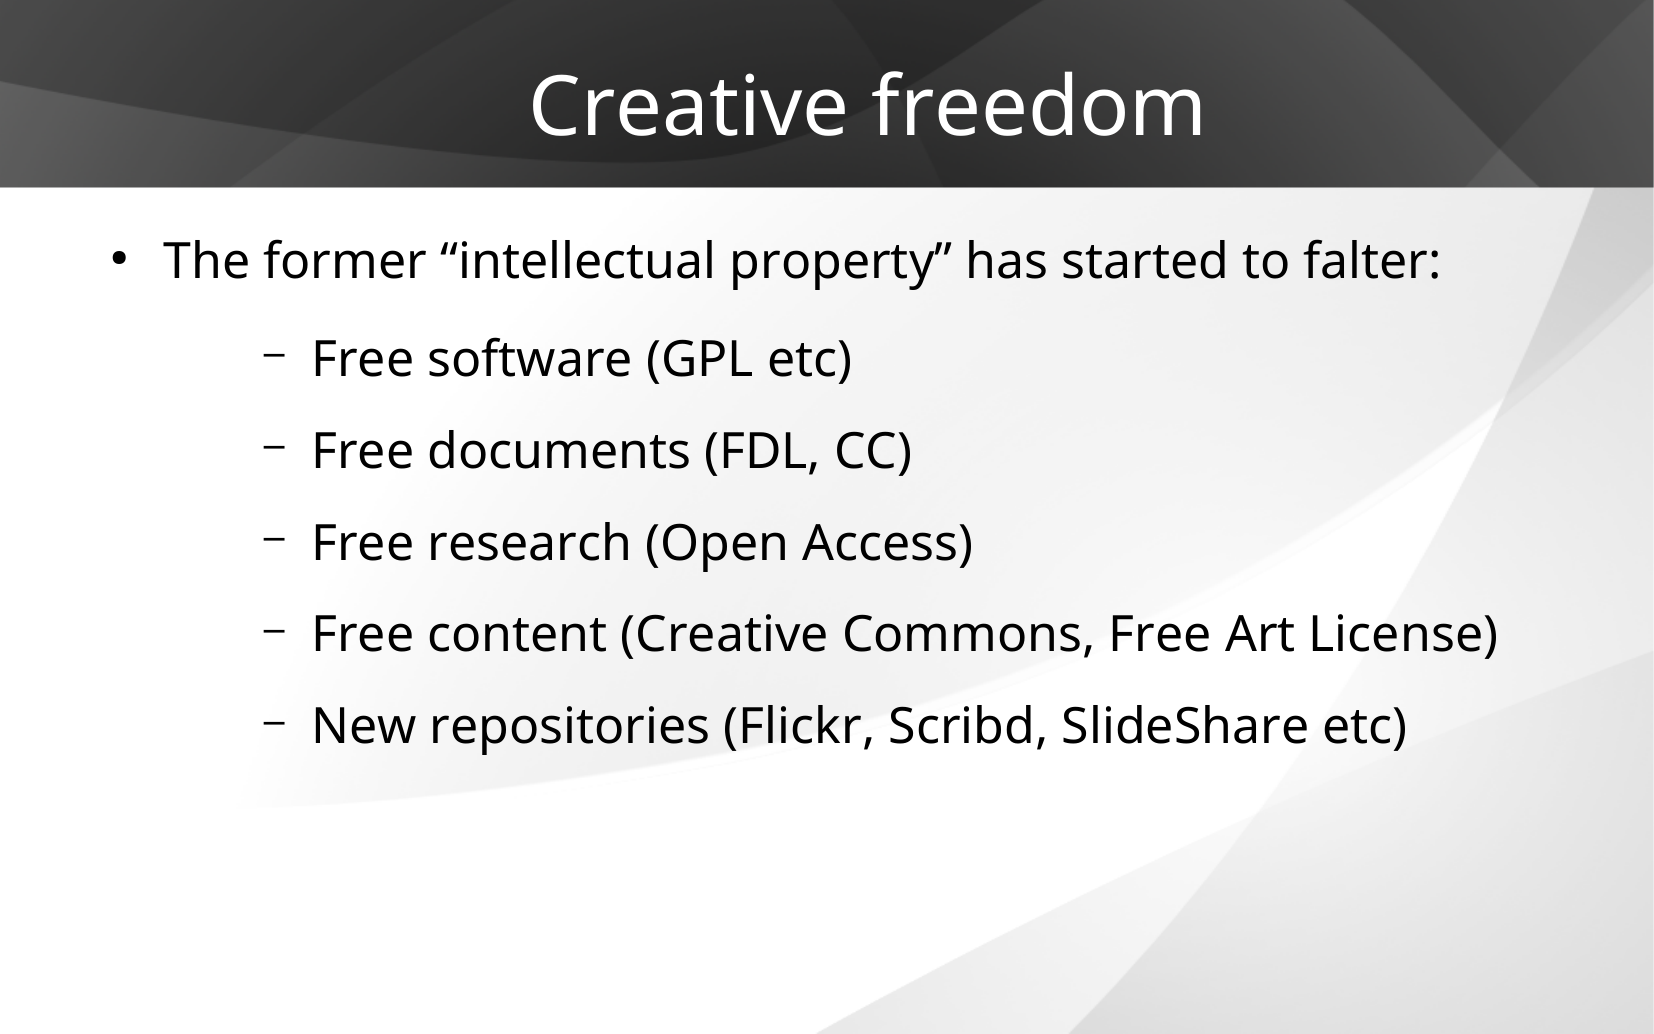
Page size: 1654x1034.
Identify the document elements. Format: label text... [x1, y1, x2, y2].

title Creative freedom [124, 0, 1613, 208]
picture [0, 0, 1654, 1034]
list The former “intellectual property” has started to falter: Free software (GPL etc) Free documents (FDL, CC) Free research (Open Access) Free content (Creative Commons, Free Art License) New repositories (Flickr, Scribd, SlideShare etc) [75, 225, 1613, 1013]
